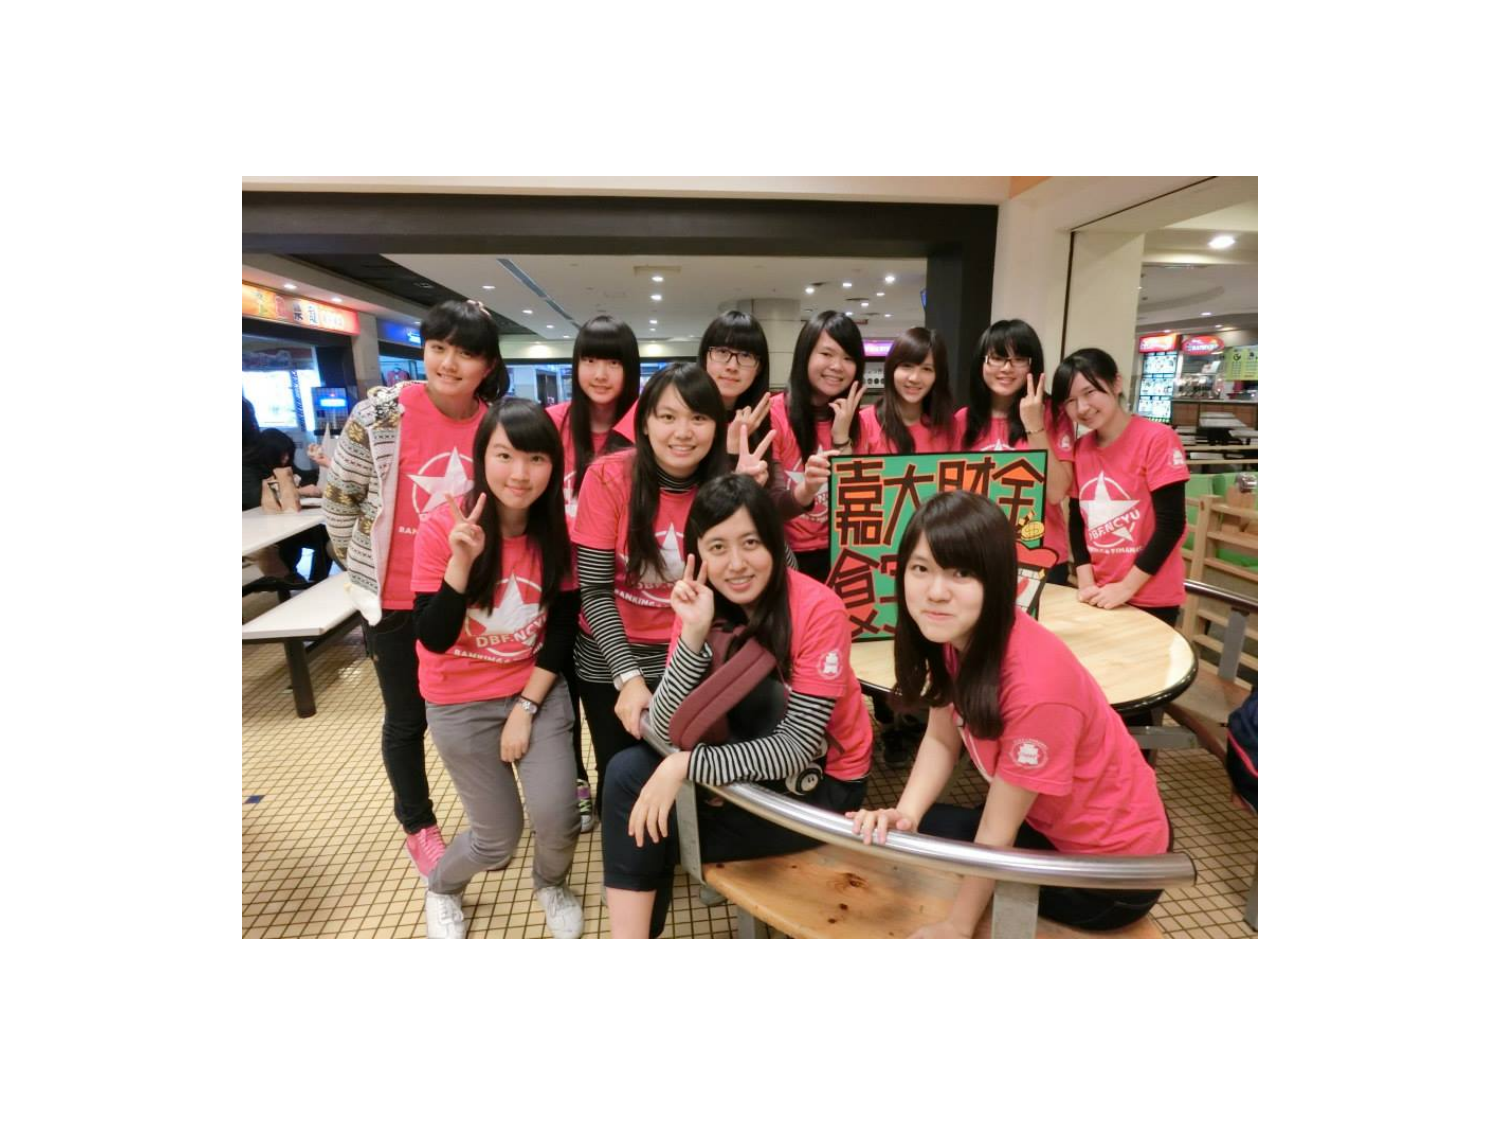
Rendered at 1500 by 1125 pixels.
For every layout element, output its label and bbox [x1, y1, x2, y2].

picture [242, 176, 1258, 939]
